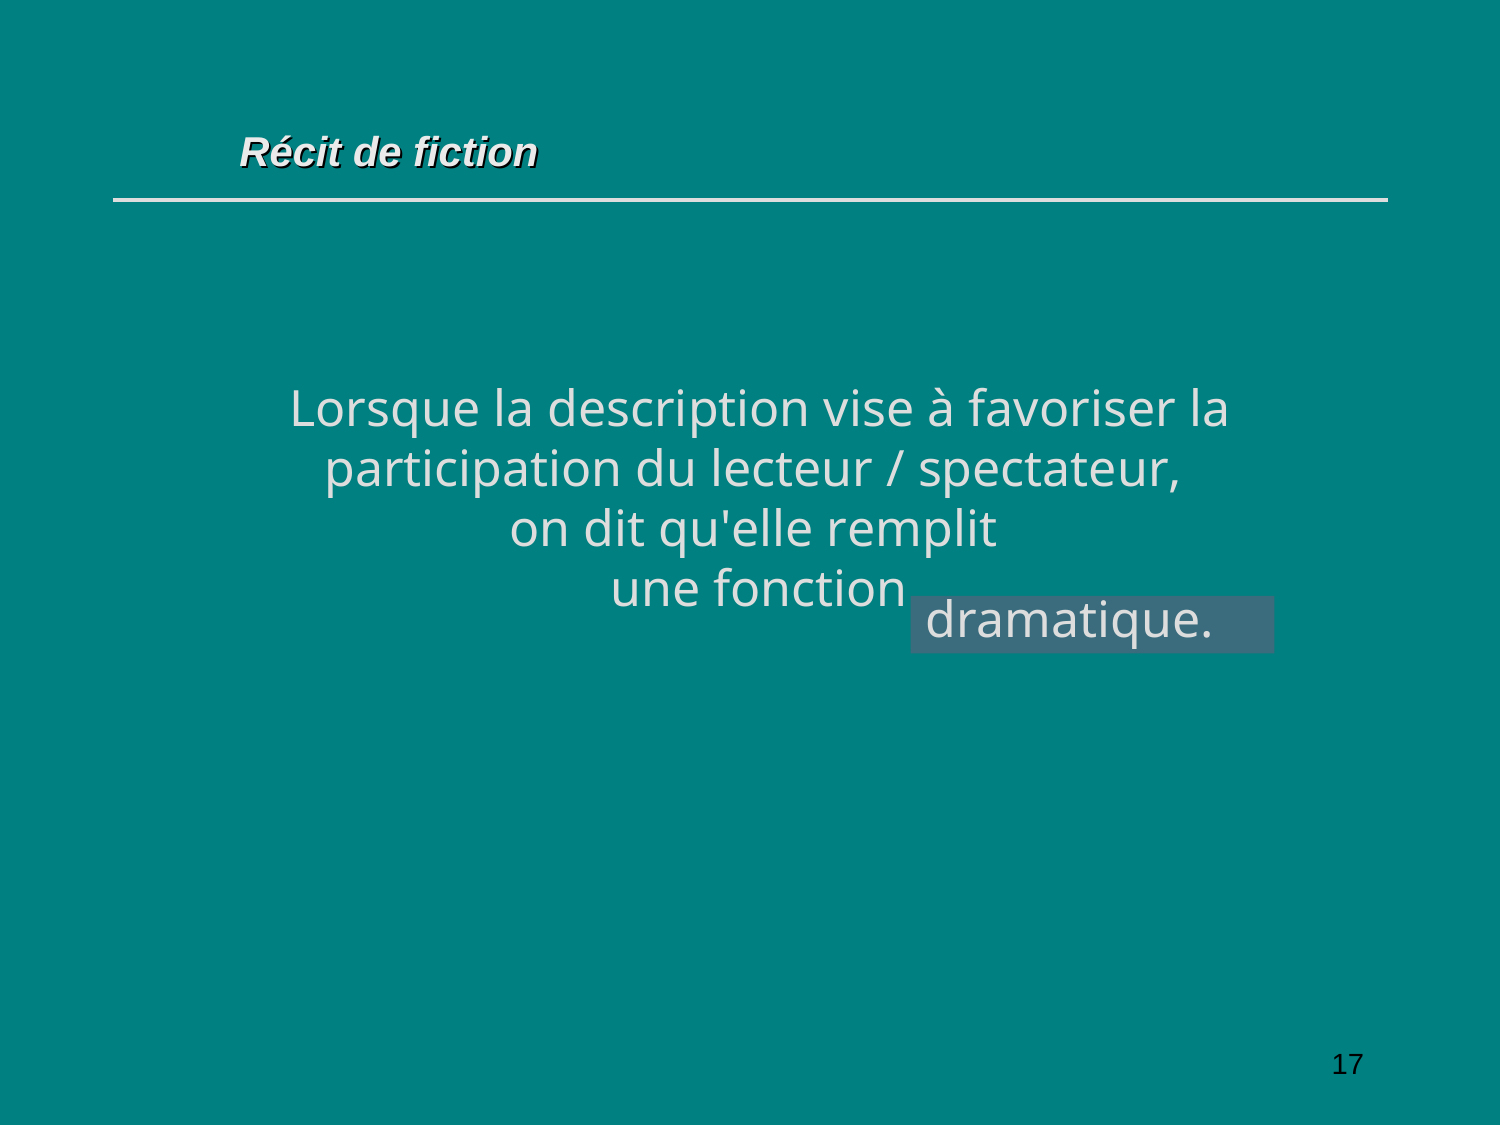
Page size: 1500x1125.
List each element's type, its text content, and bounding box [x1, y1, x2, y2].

text_box Récit de fiction [224, 116, 554, 183]
text_box Lorsque la description vise à favoriser la participation du lecteur / spectateur, on dit qu'elle remplit une fonction [182, 368, 1338, 625]
text_box dramatique. [910, 595, 1275, 654]
